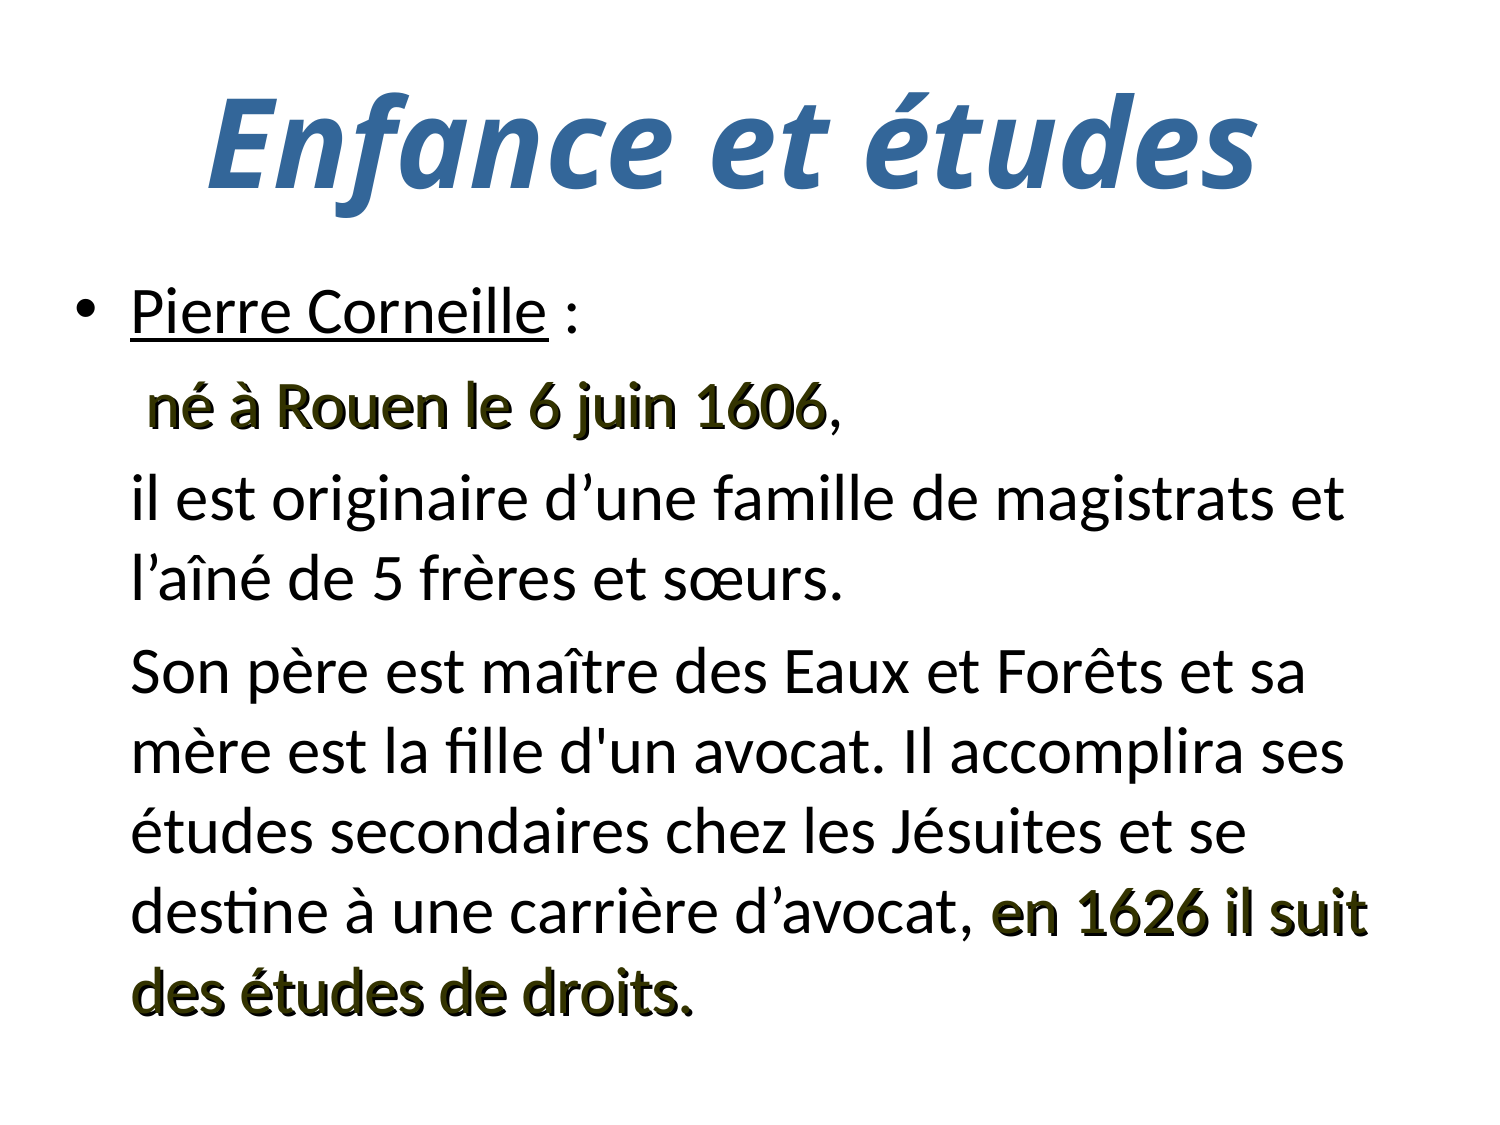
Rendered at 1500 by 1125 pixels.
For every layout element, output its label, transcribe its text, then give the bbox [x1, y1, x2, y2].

list Pierre Corneille : né à Rouen le 6 juin 1606, il est originaire d’une famille de magistrats et l’aîné de 5 frères et sœurs. Son père est maître des Eaux et Forêts et sa mère est la fille d'un avocat. Il accomplira ses études secondaires chez les Jésuites et se destine à une carrière d’avocat, en 1626 il suit des études de droits. [59, 259, 1409, 1003]
title Enfance et études [75, 45, 1425, 233]
